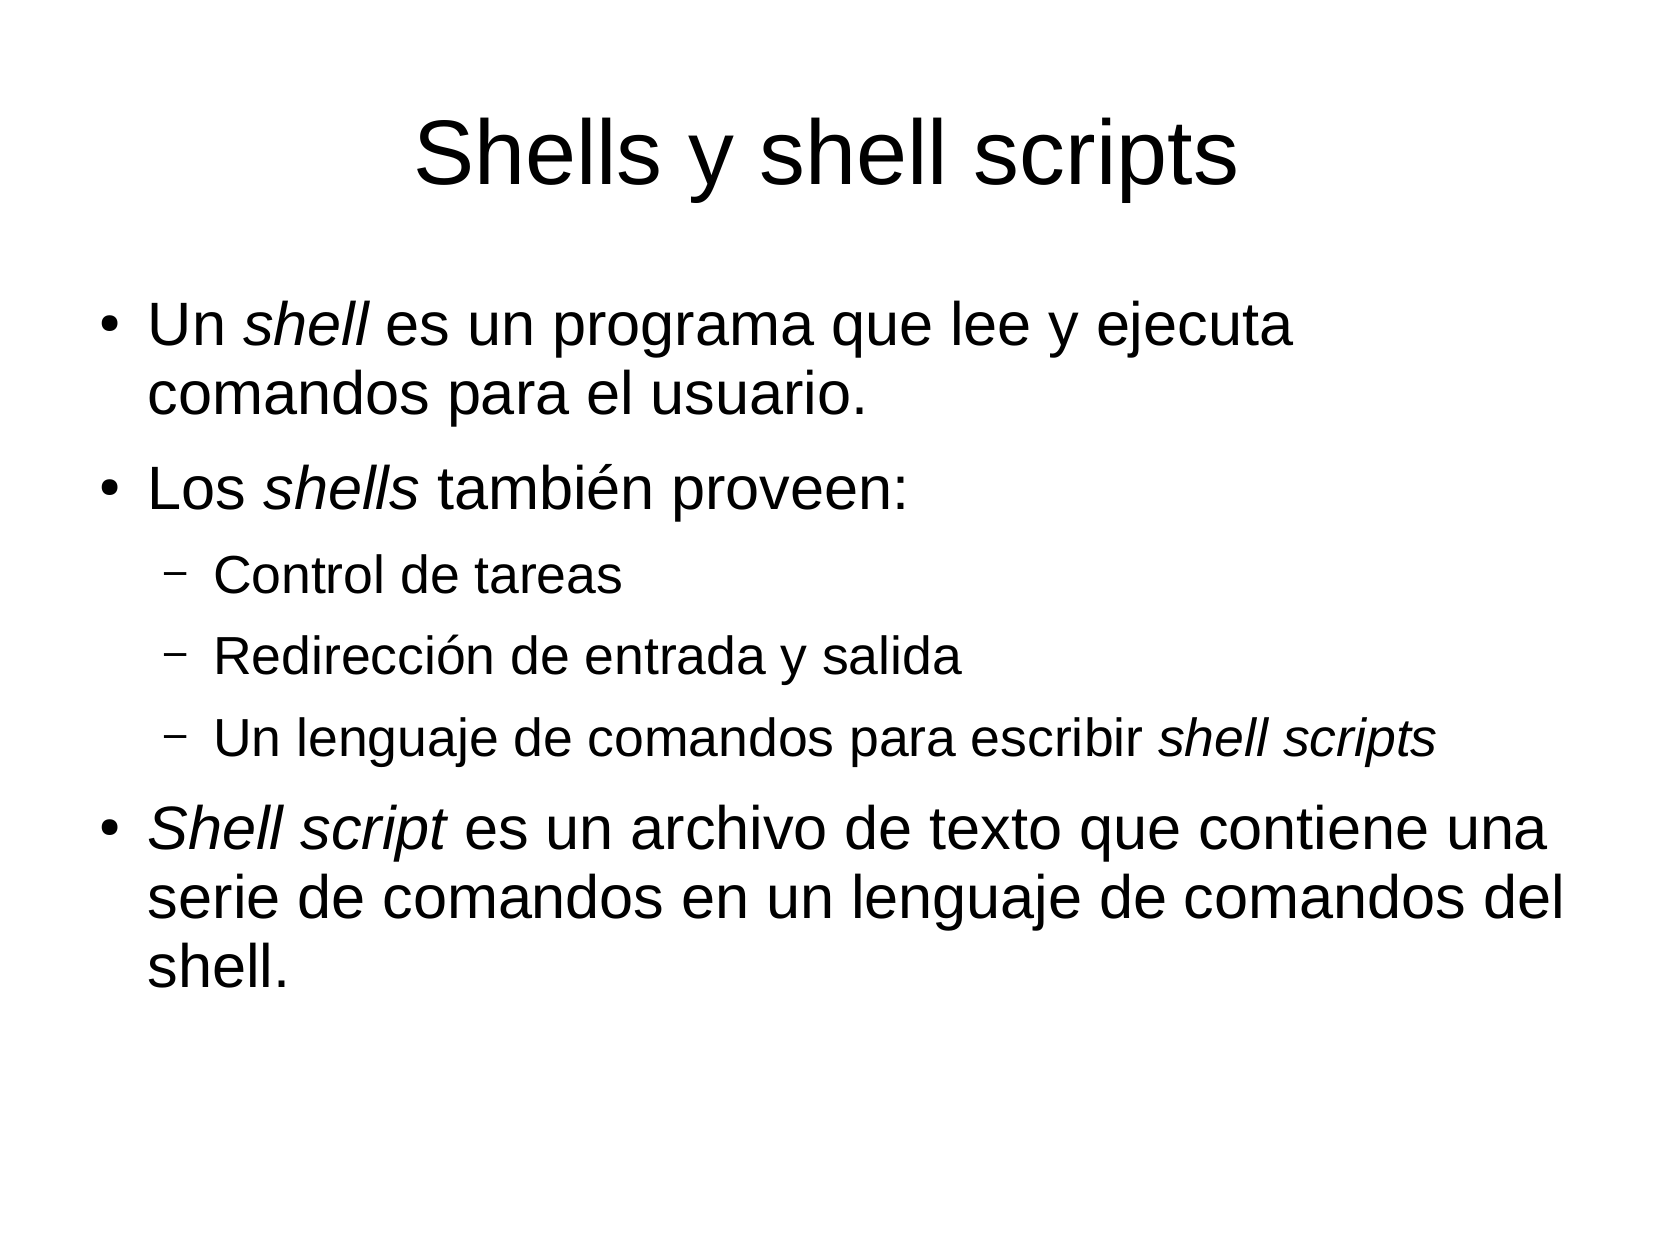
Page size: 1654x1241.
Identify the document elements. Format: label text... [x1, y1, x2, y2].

title Shells y shell scripts [82, 49, 1571, 257]
list Un shell es un programa que lee y ejecuta comandos para el usuario. Los shells también proveen: Control de tareas Redirección de entrada y salida Un lenguaje de comandos para escribir shell scripts Shell script es un archivo de texto que contiene una serie de comandos en un lenguaje de comandos del shell. [82, 290, 1571, 1010]
